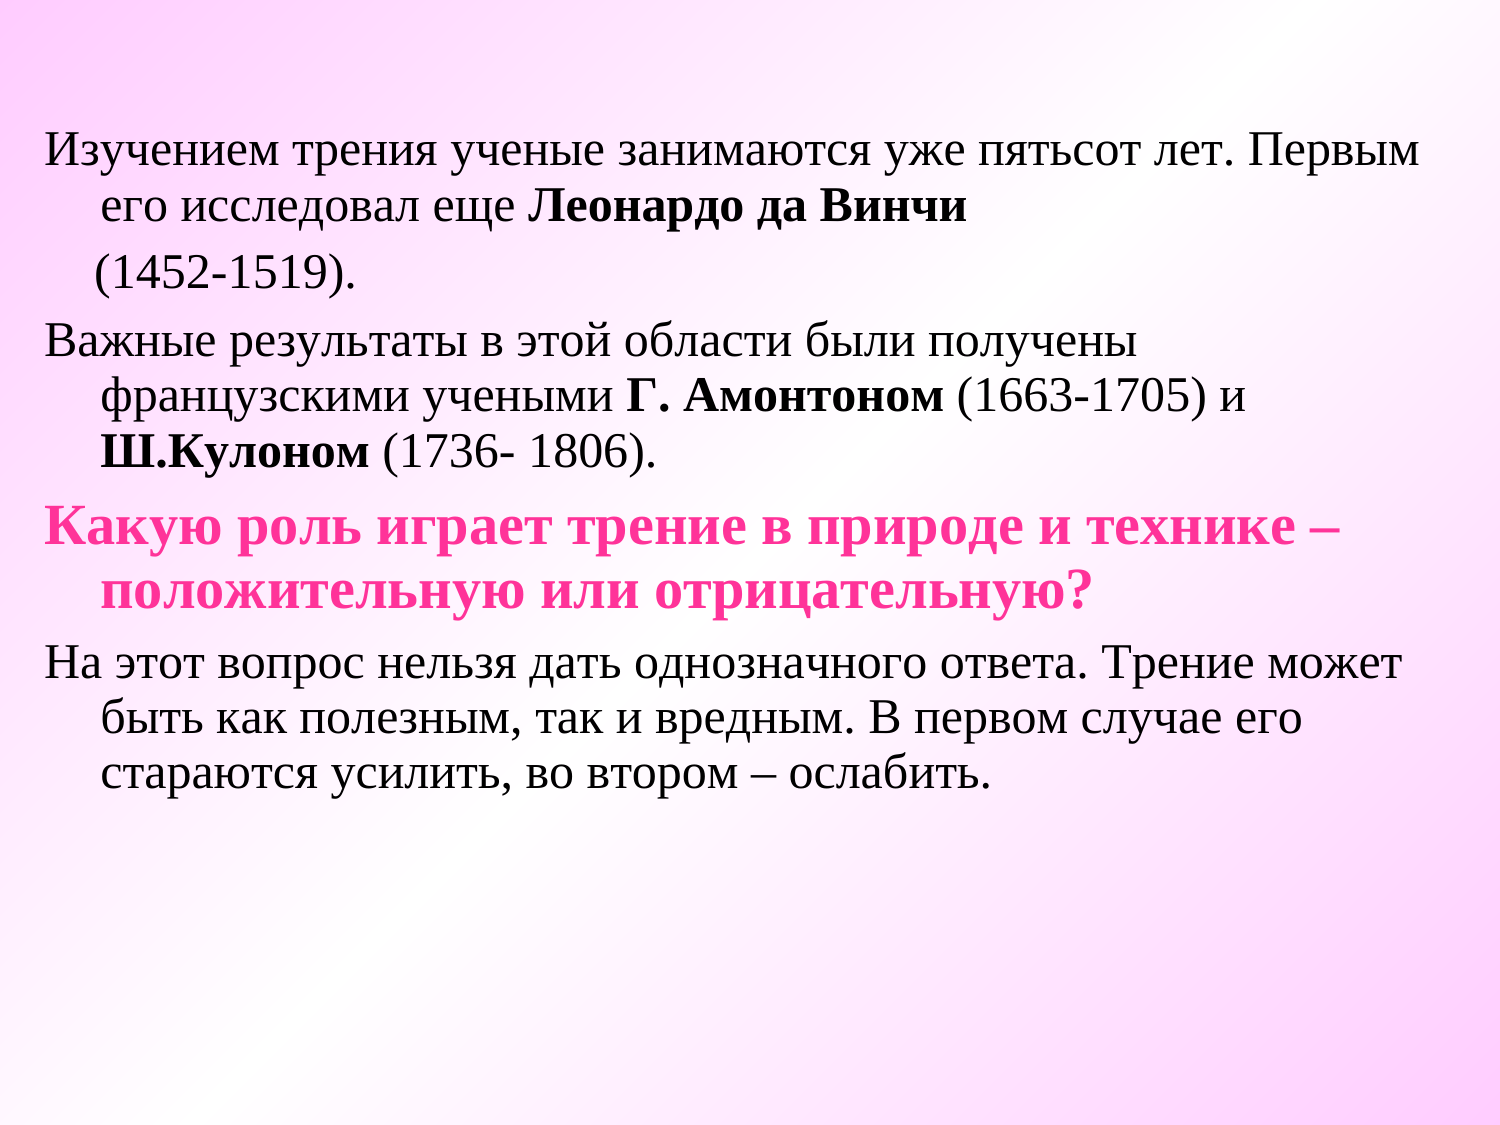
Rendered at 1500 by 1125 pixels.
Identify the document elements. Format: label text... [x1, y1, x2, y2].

list Изучением трения ученые занимаются уже пятьсот лет. Первым его исследовал еще Леонардо да Винчи (1452-1519). Важные результаты в этой области были получены французскими учеными Г. Амонтоном (1663-1705) и Ш.Кулоном (1736- 1806). Какую роль играет трение в природе и технике – положительную или отрицательную? На этот вопрос нельзя дать однозначного ответа. Трение может быть как полезным, так и вредным. В первом случае его стараются усилить, во втором – ослабить. [29, 113, 1447, 1125]
